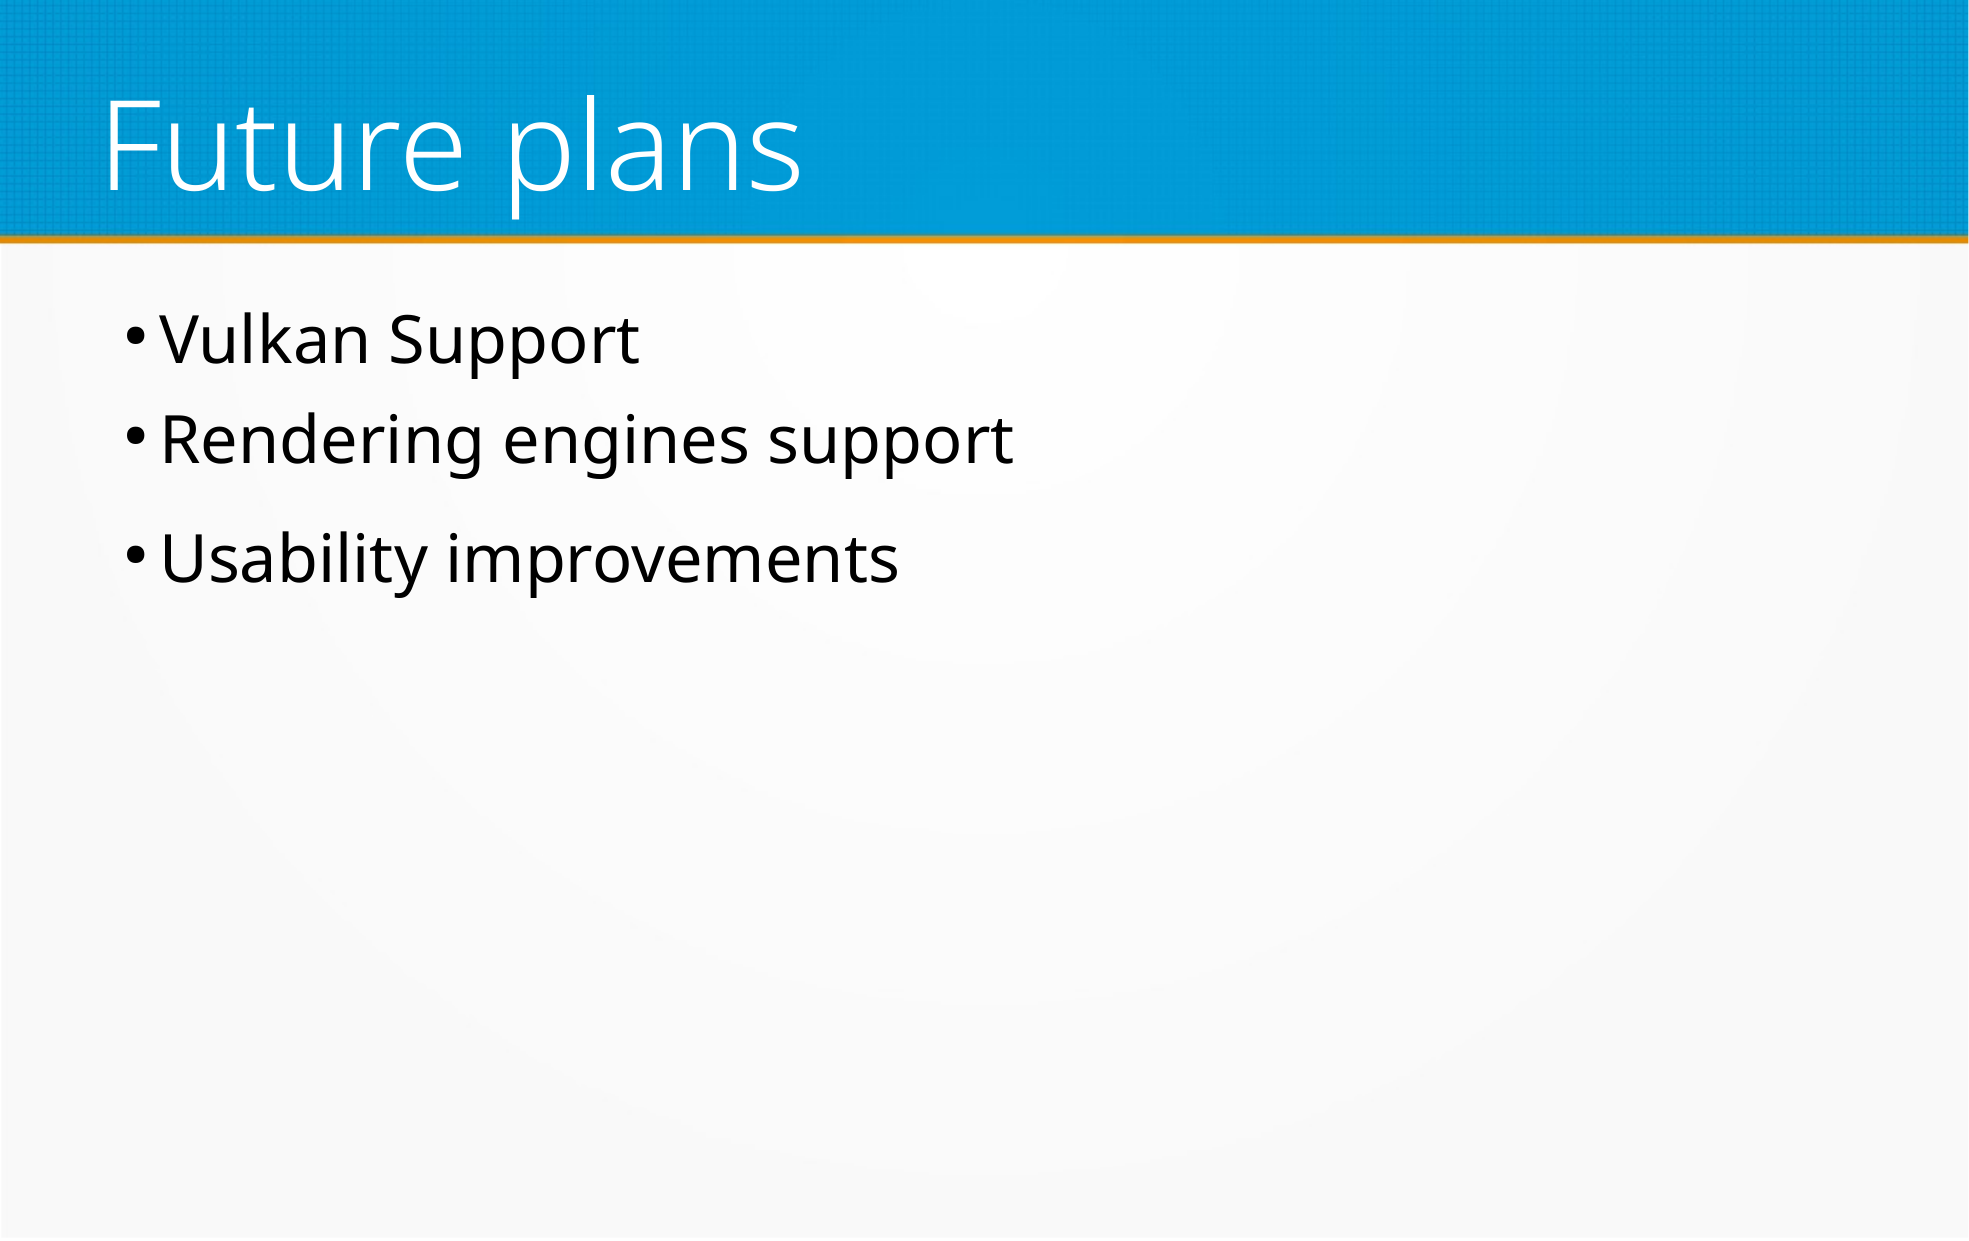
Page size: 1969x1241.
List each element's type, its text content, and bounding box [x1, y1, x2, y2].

text_box Usability improvements [118, 508, 1129, 605]
picture [0, 233, 1969, 1241]
title Future plans [98, 19, 1870, 227]
text_box Rendering engines support [118, 390, 1129, 486]
text_box Vulkan Support [118, 283, 716, 390]
